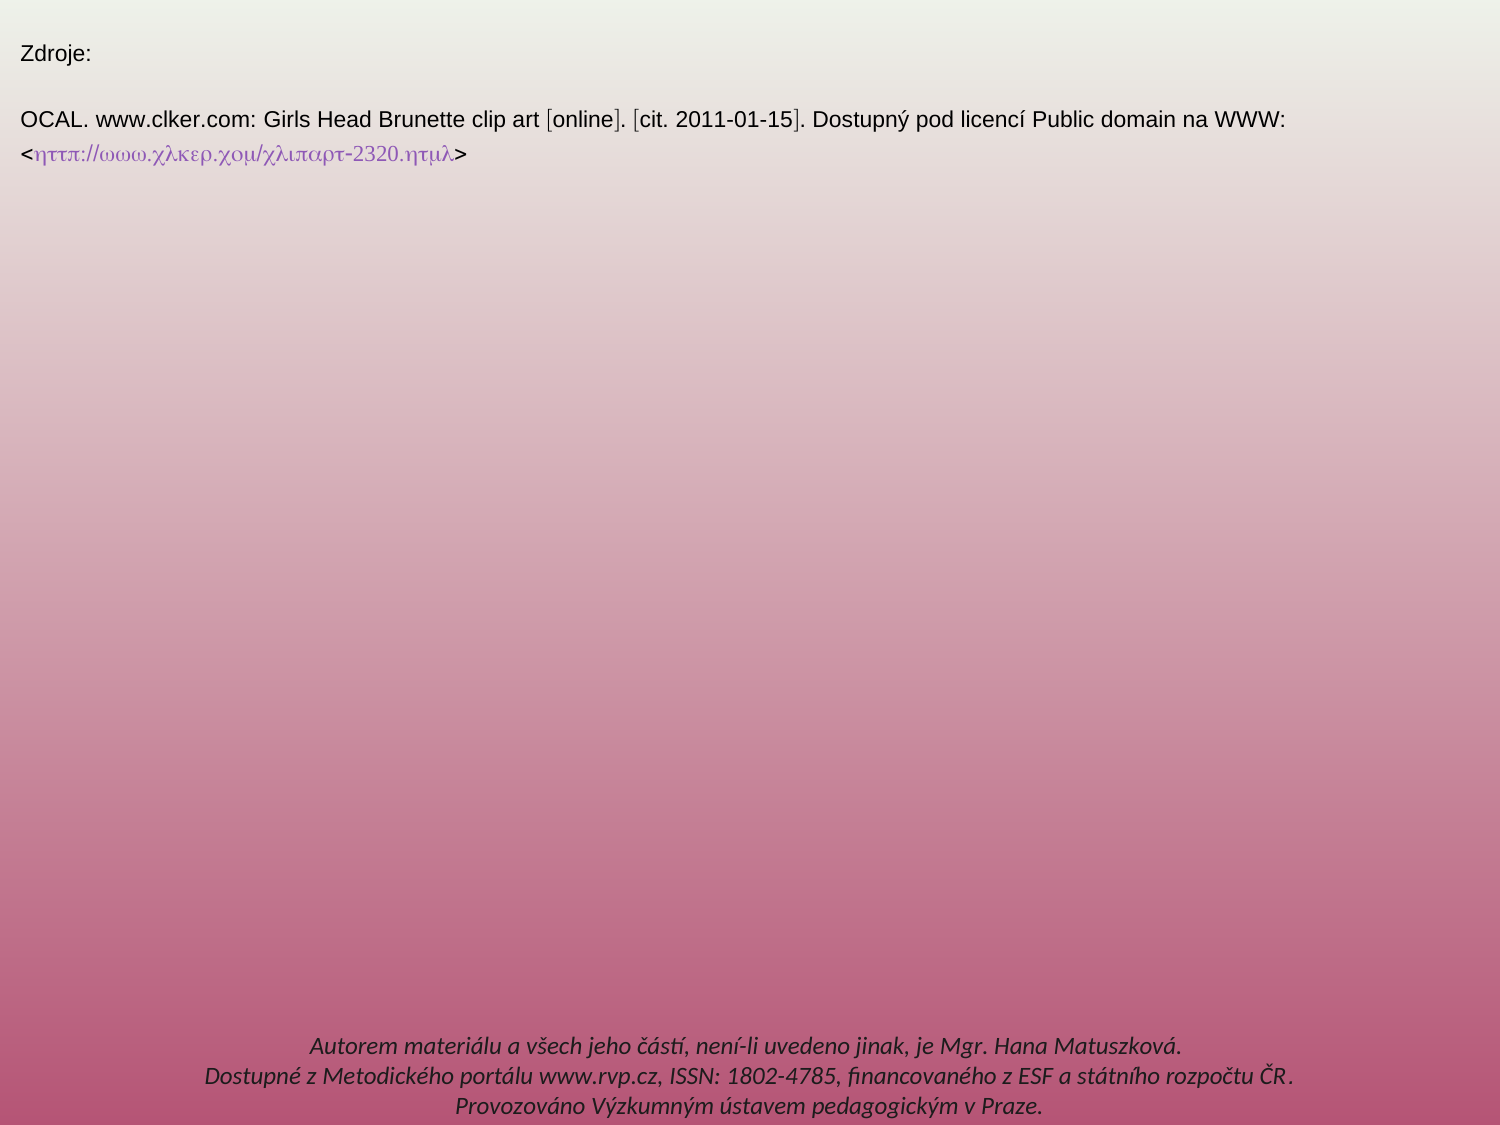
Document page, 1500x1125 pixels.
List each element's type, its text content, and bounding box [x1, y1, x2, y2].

text_box Zdroje: OCAL. www.clker.com: Girls Head Brunette clip art online. cit. 2011-01-15. Dostupný pod licencí Public domain na WWW: http://www.clker.com/clipart-2320.html [5, 31, 1483, 174]
text_box Autorem materiálu a všech jeho částí, není-li uvedeno jinak, je Mgr. Hana Matuszková. Dostupné z Metodického portálu www.rvp.cz, ISSN: 1802-4785, financovaného z ESF a státního rozpočtu ČR. Provozováno Výzkumným ústavem pedagogickým v Praze. [53, 1023, 1447, 1125]
